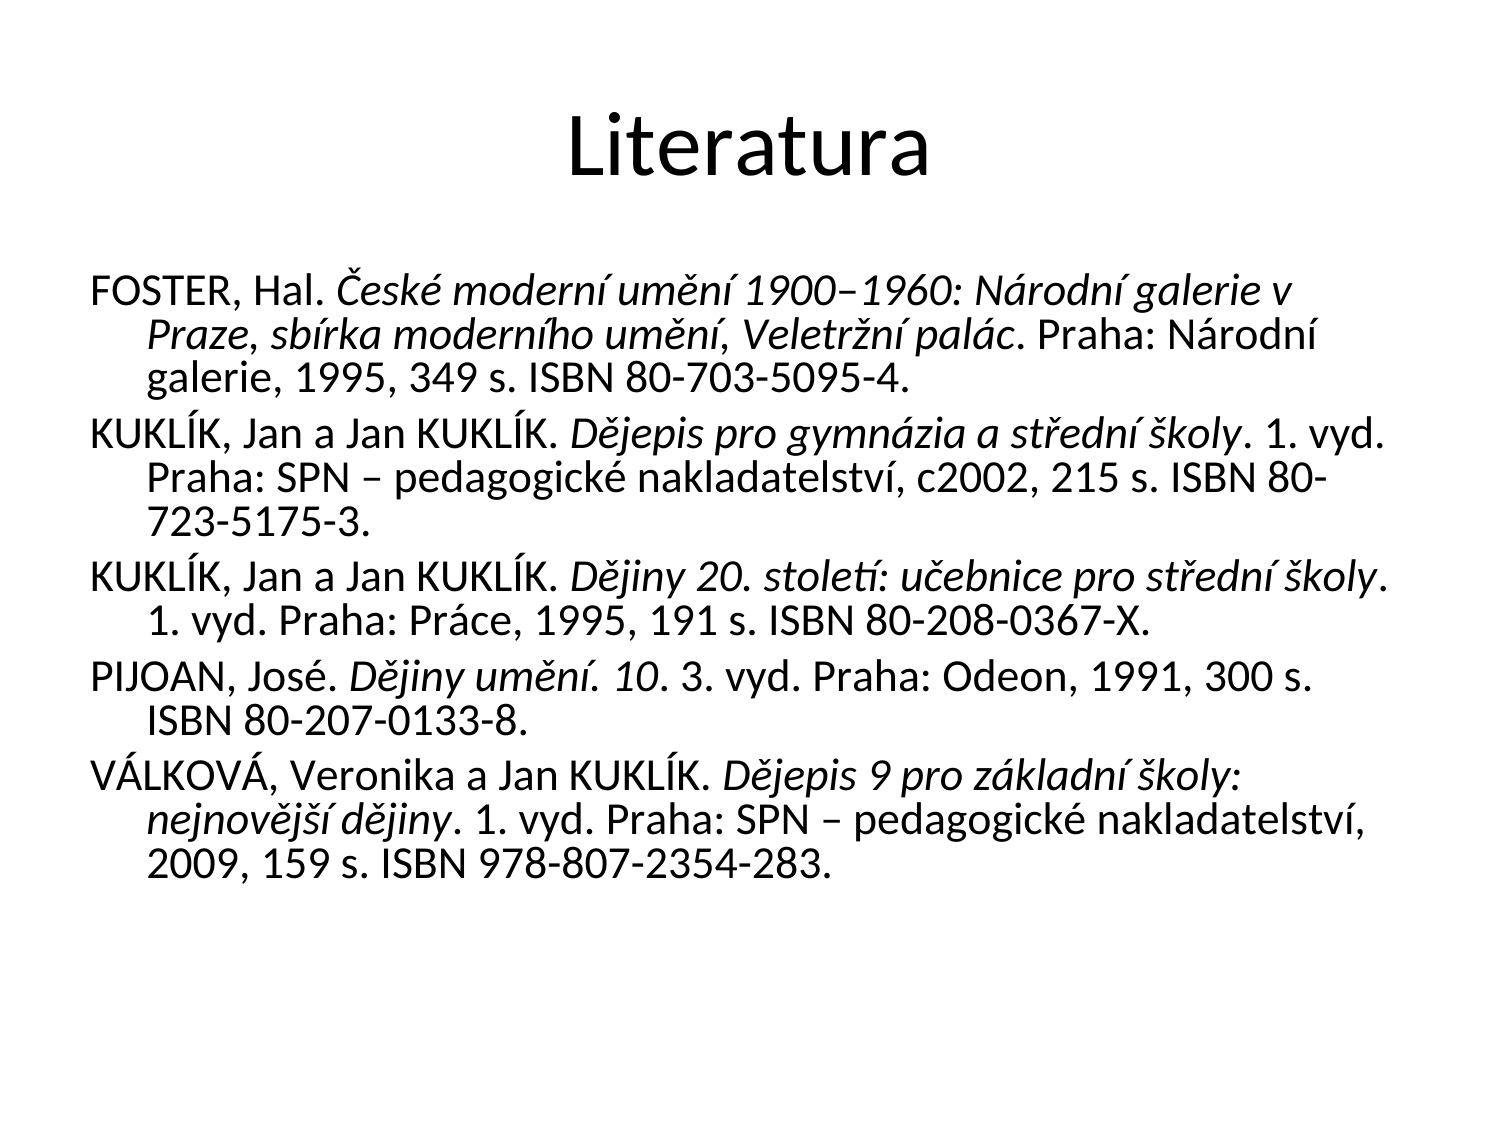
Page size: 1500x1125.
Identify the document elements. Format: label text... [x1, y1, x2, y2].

list FOSTER, Hal. České moderní umění 1900–1960: Národní galerie v Praze, sbírka moderního umění, Veletržní palác. Praha: Národní galerie, 1995, 349 s. ISBN 80-703-5095-4. KUKLÍK, Jan a Jan KUKLÍK. Dějepis pro gymnázia a střední školy. 1. vyd. Praha: SPN – pedagogické nakladatelství, c2002, 215 s. ISBN 80-723-5175-3. KUKLÍK, Jan a Jan KUKLÍK. Dějiny 20. století: učebnice pro střední školy. 1. vyd. Praha: Práce, 1995, 191 s. ISBN 80-208-0367-X. PIJOAN, José. Dějiny umění. 10. 3. vyd. Praha: Odeon, 1991, 300 s. ISBN 80-207-0133-8. VÁLKOVÁ, Veronika a Jan KUKLÍK. Dějepis 9 pro základní školy: nejnovější dějiny. 1. vyd. Praha: SPN – pedagogické nakladatelství, 2009, 159 s. ISBN 978-807-2354-283. [75, 262, 1426, 1006]
title Literatura [75, 45, 1426, 233]
